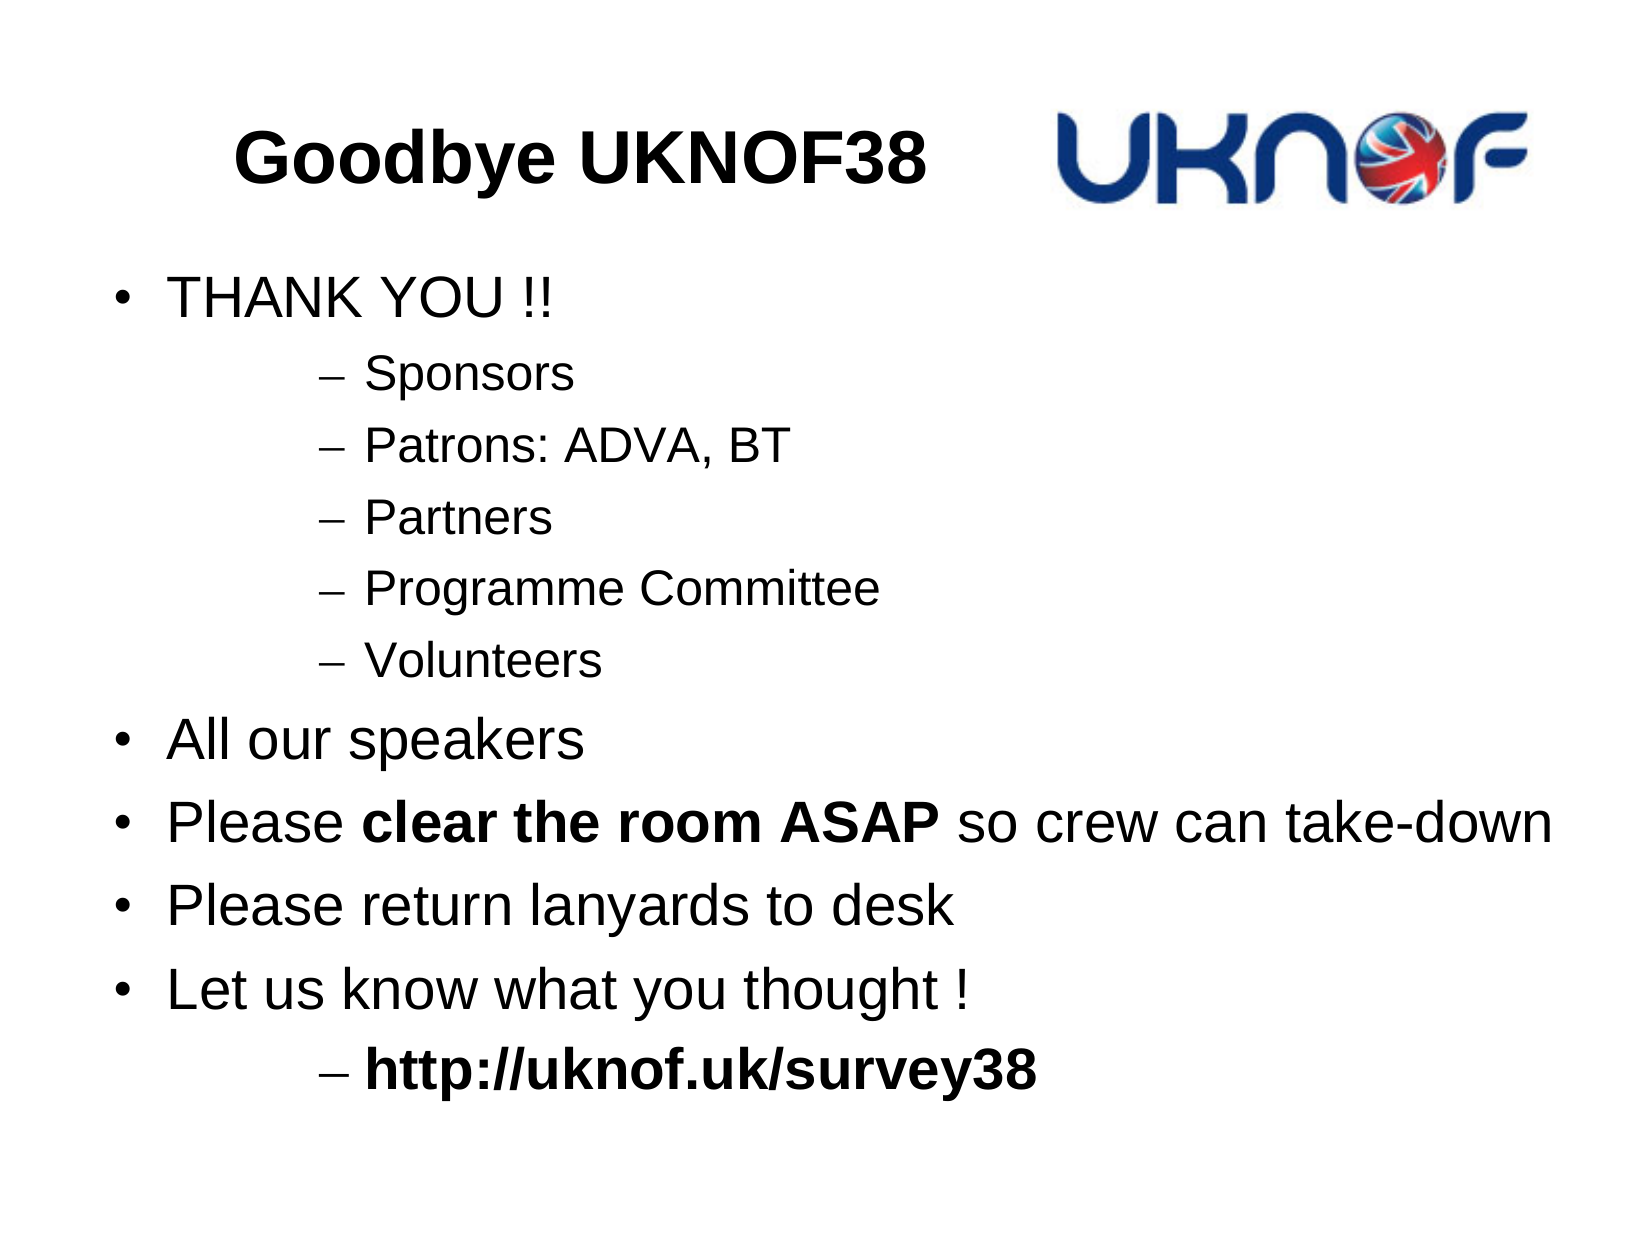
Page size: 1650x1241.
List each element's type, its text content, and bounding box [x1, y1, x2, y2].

list THANK YOU !! Sponsors Patrons: ADVA, BT Partners Programme Committee Volunteers All our speakers Please clear the room ASAP so crew can take-down Please return lanyards to desk Let us know what you thought ! http://uknof.uk/survey38 [112, 264, 1576, 1103]
title Goodbye UKNOF38 [123, 37, 1013, 264]
picture [1050, 93, 1536, 225]
